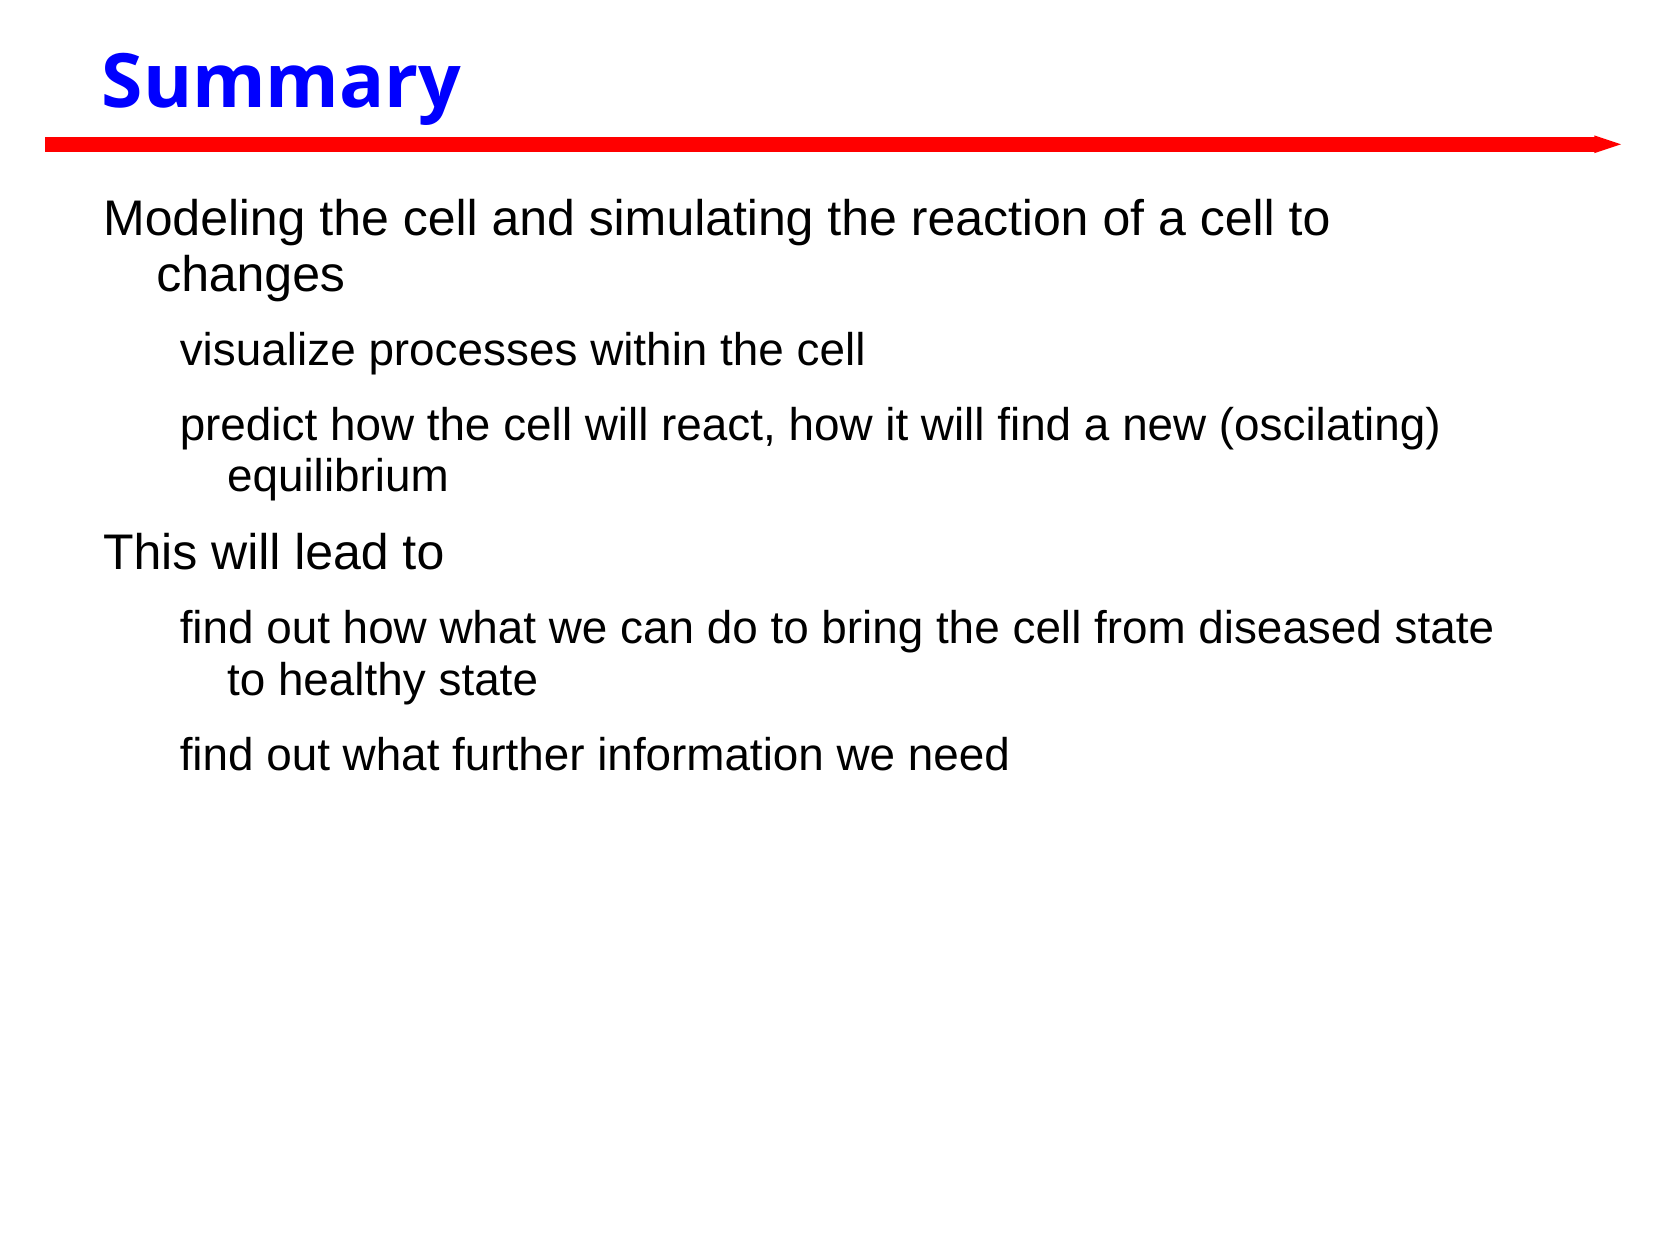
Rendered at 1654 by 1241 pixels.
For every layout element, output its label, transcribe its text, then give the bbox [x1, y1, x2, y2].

list Modeling the cell and simulating the reaction of a cell to changes visualize processes within the cell predict how the cell will react, how it will find a new (oscilating) equilibrium This will lead to find out how what we can do to bring the cell from diseased state to healthy state find out what further information we need [85, 190, 1498, 1241]
title Summary [101, 27, 1514, 130]
